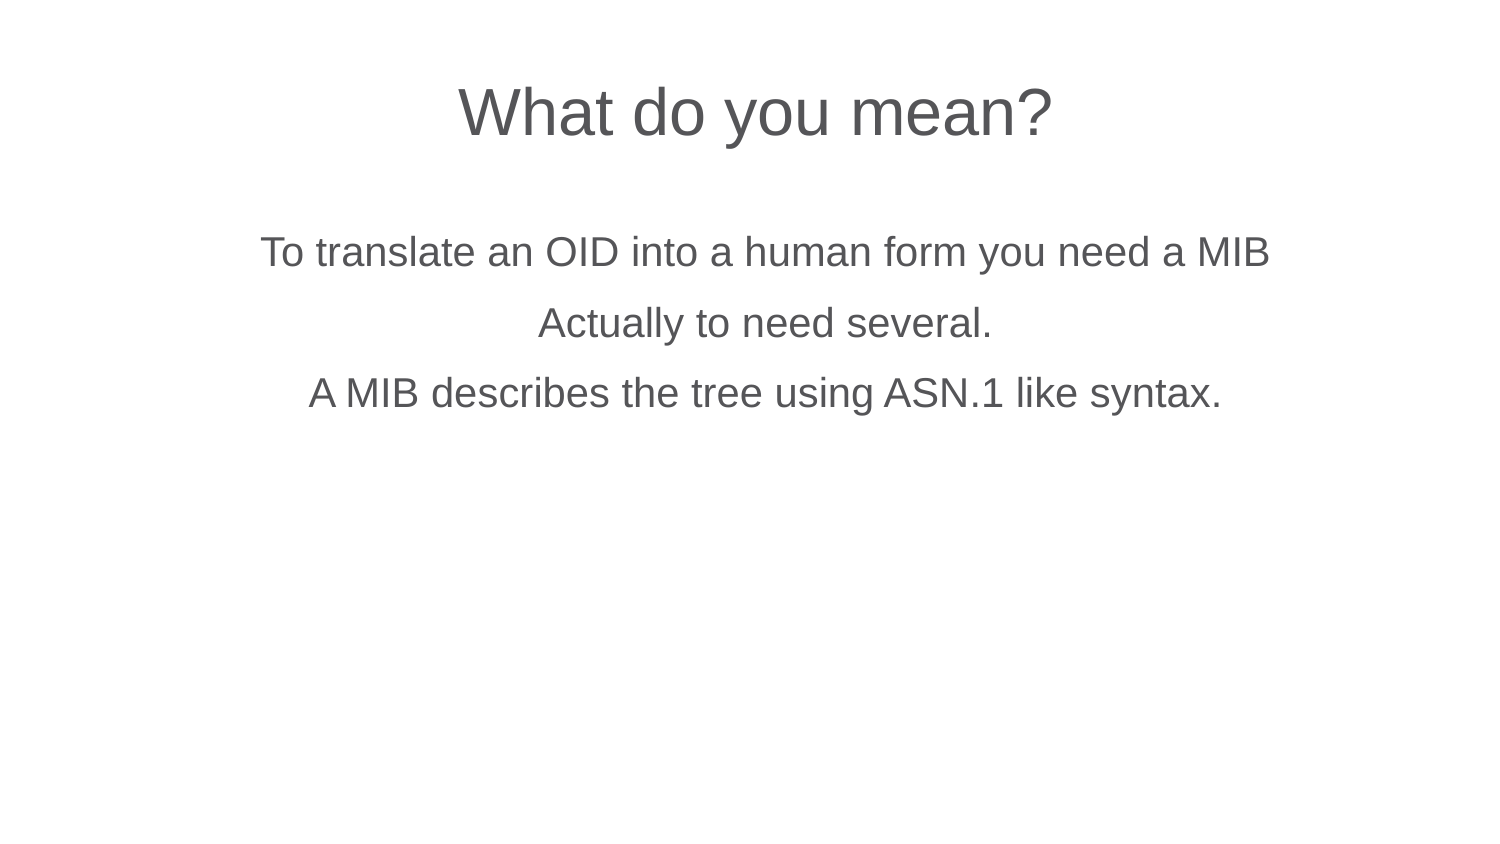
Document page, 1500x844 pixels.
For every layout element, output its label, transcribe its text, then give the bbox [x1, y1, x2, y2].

title What do you mean? [71, 55, 1441, 177]
list To translate an OID into a human form you need a MIB Actually to need several. A MIB describes the tree using ASN.1 like syntax. [71, 221, 1441, 741]
